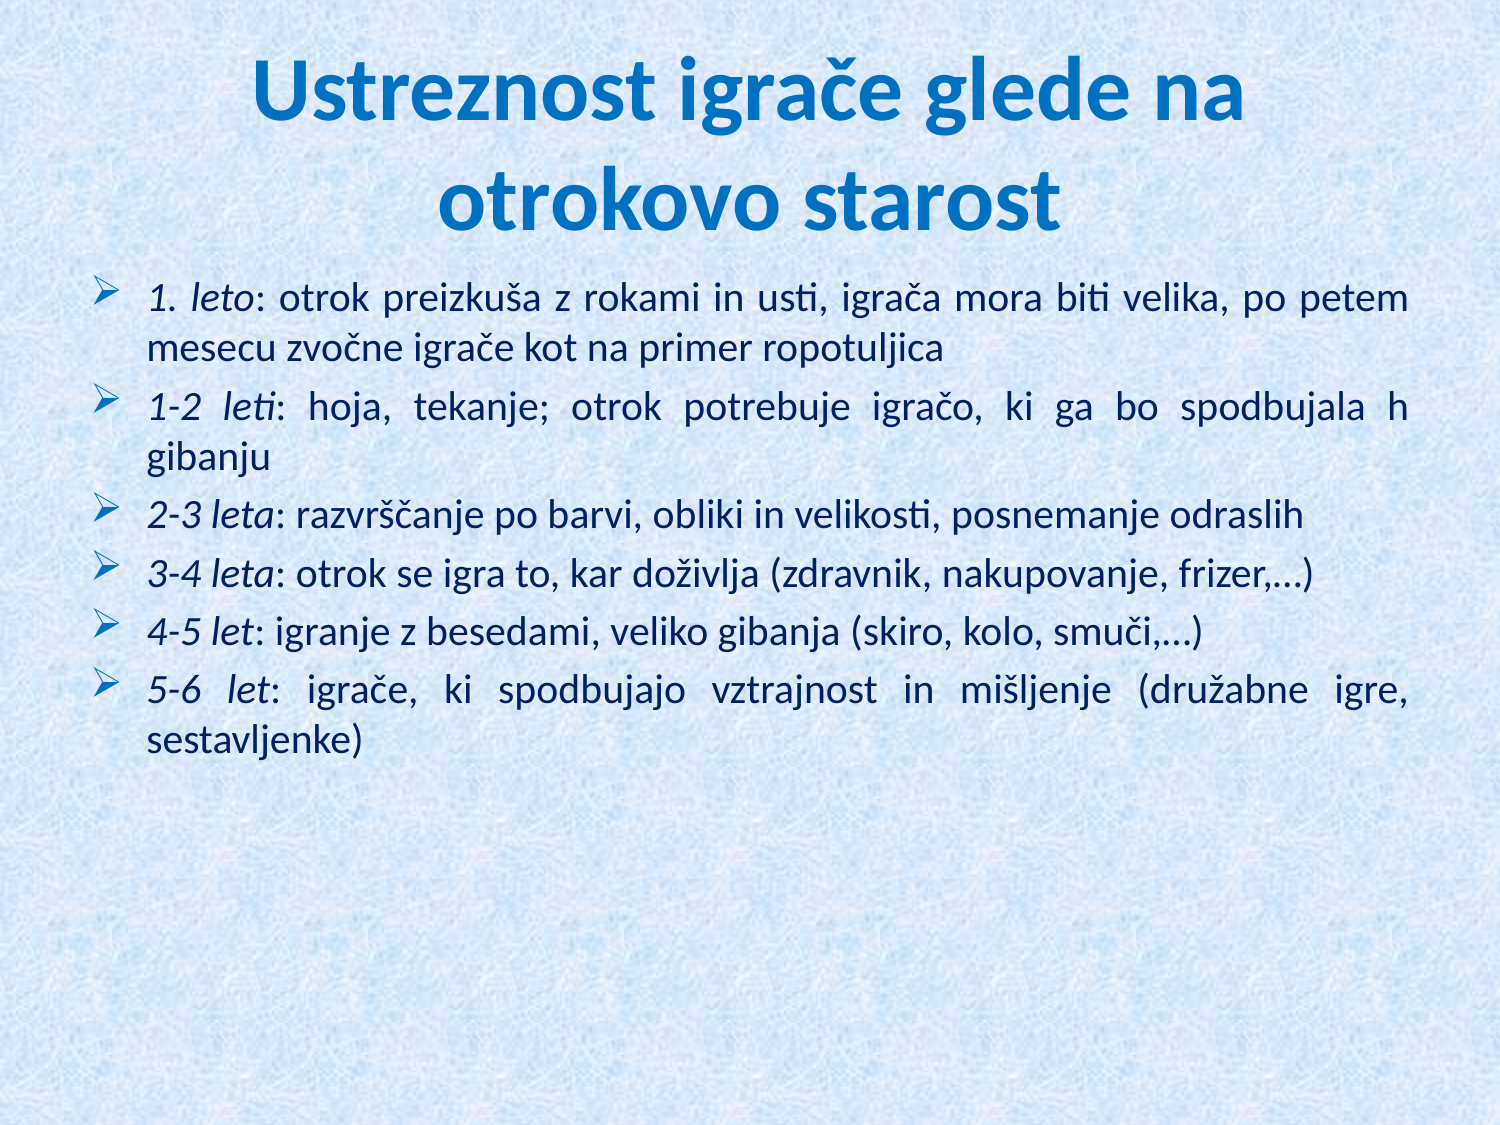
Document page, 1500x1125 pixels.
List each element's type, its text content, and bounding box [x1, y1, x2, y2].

picture [0, 0, 1500, 1125]
title Ustreznost igrače glede na otrokovo starost [75, 45, 1425, 233]
list 1. leto: otrok preizkuša z rokami in usti, igrača mora biti velika, po petem mesecu zvočne igrače kot na primer ropotuljica 1-2 leti: hoja, tekanje; otrok potrebuje igračo, ki ga bo spodbujala h gibanju 2-3 leta: razvrščanje po barvi, obliki in velikosti, posnemanje odraslih 3-4 leta: otrok se igra to, kar doživlja (zdravnik, nakupovanje, frizer,…) 4-5 let: igranje z besedami, veliko gibanja (skiro, kolo, smuči,…) 5-6 let: igrače, ki spodbujajo vztrajnost in mišljenje (družabne igre, sestavljenke) [75, 262, 1425, 1005]
